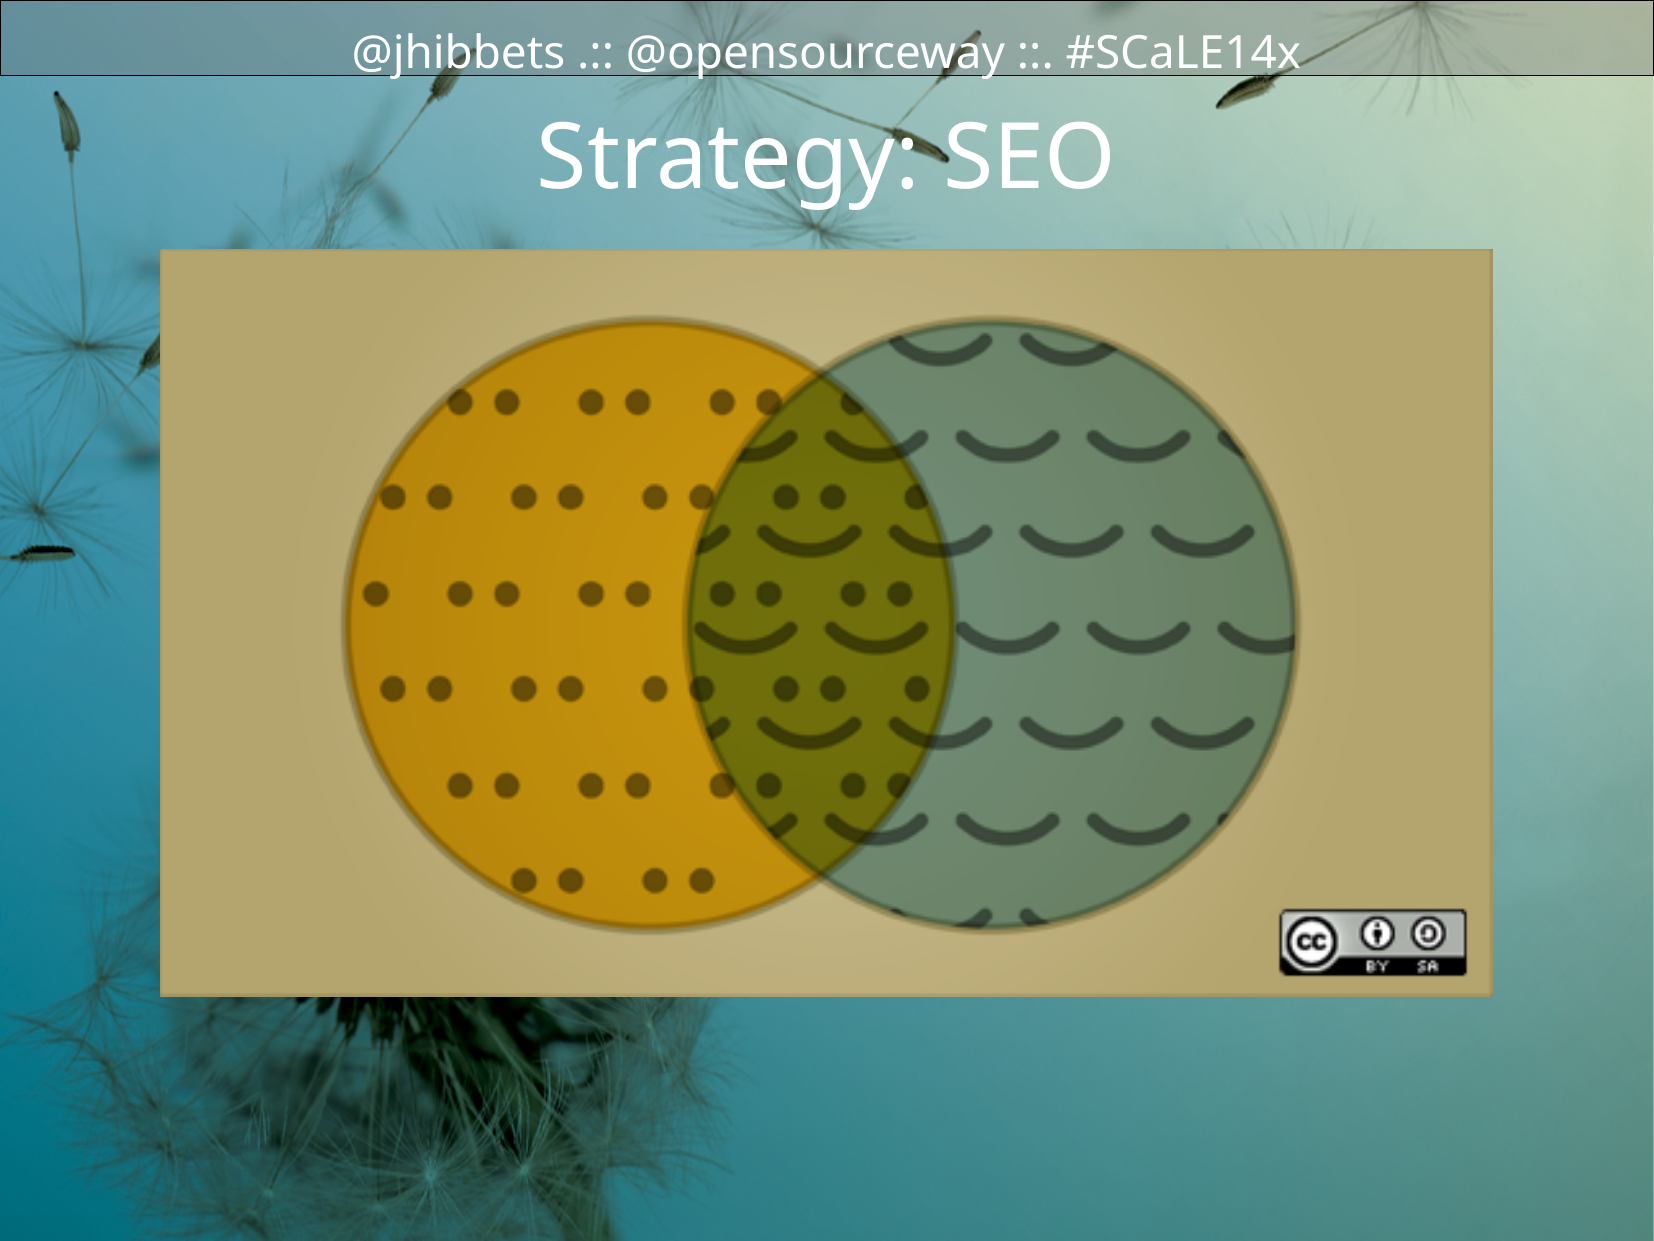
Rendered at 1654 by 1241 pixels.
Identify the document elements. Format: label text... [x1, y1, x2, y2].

picture [0, 76, 1654, 1241]
title Strategy: SEO [82, 49, 1571, 257]
